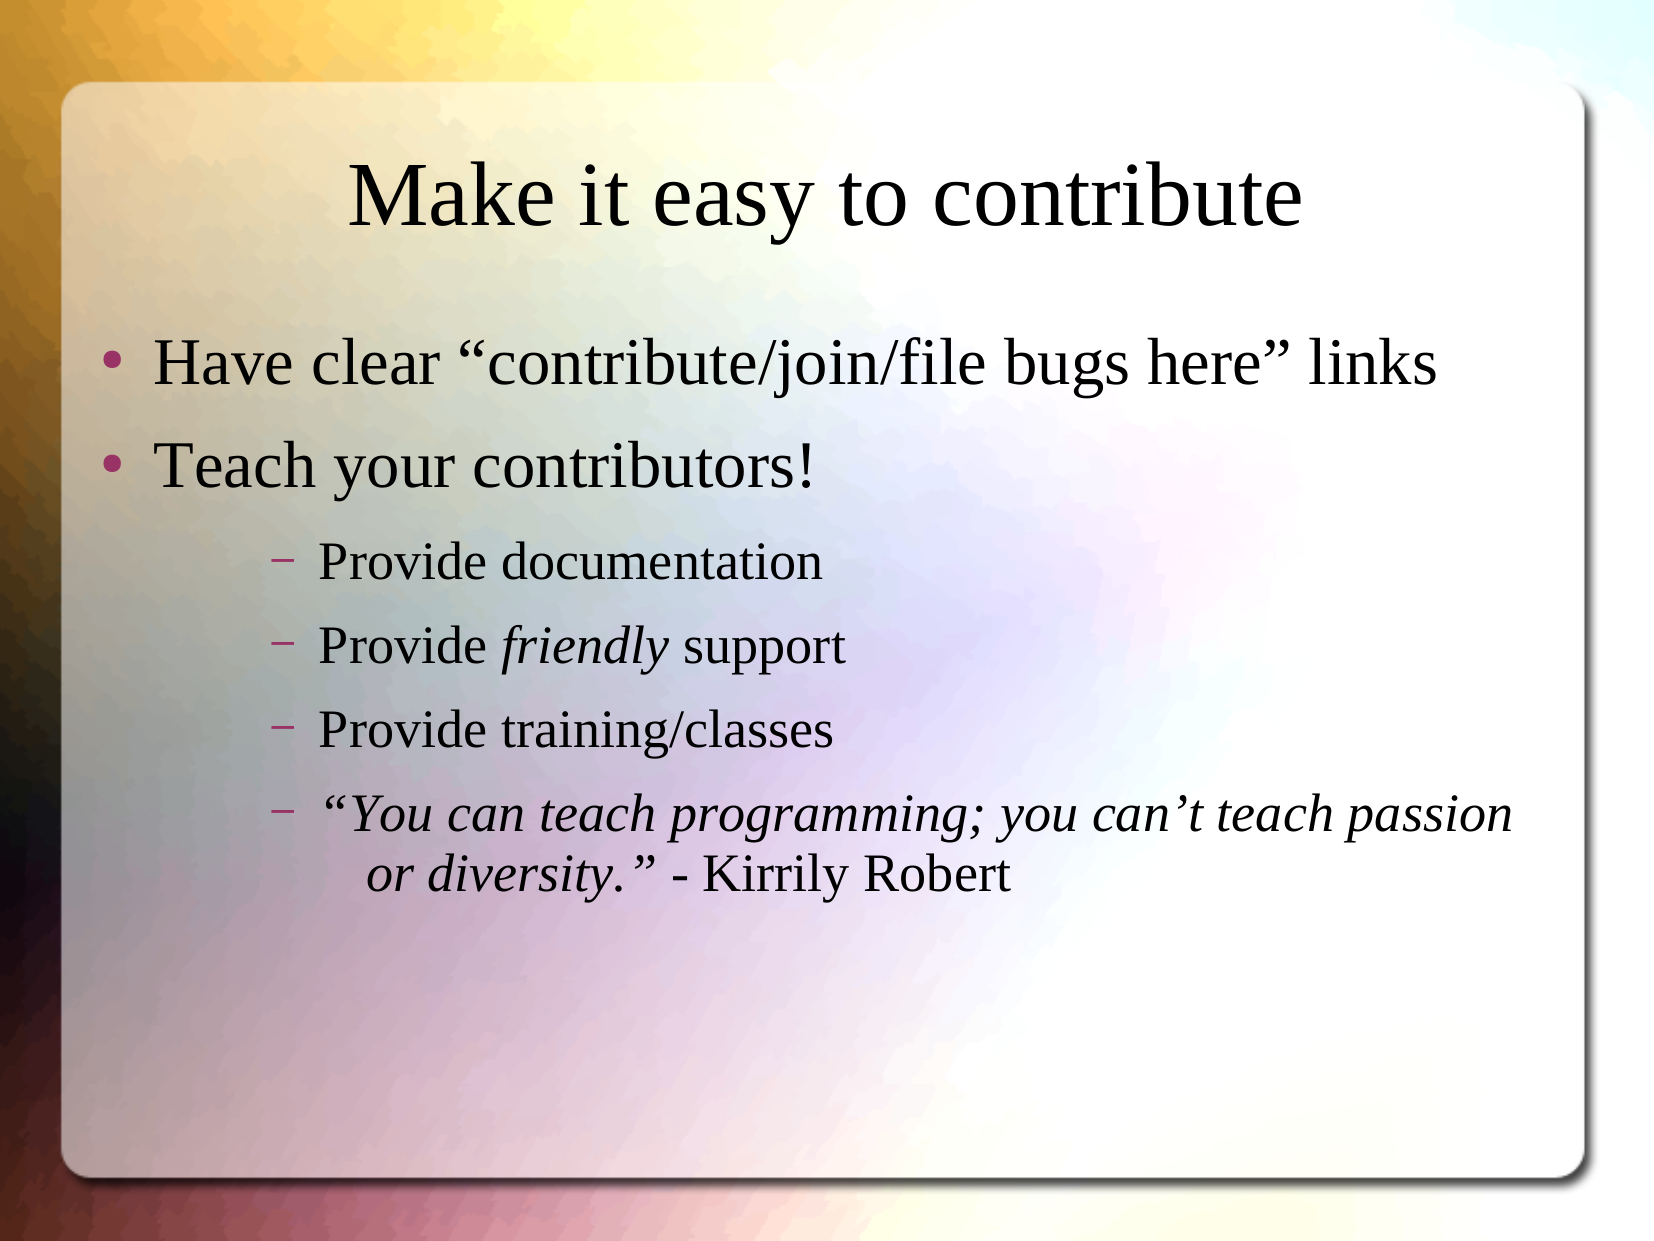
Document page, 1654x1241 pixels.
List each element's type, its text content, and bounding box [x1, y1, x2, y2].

list Have clear “contribute/join/file bugs here” links Teach your contributors! Provide documentation Provide friendly support Provide training/classes “You can teach programming; you can’t teach passion or diversity.” - Kirrily Robert [82, 324, 1571, 1144]
title Make it easy to contribute [82, 90, 1571, 298]
picture [0, 0, 1654, 1241]
